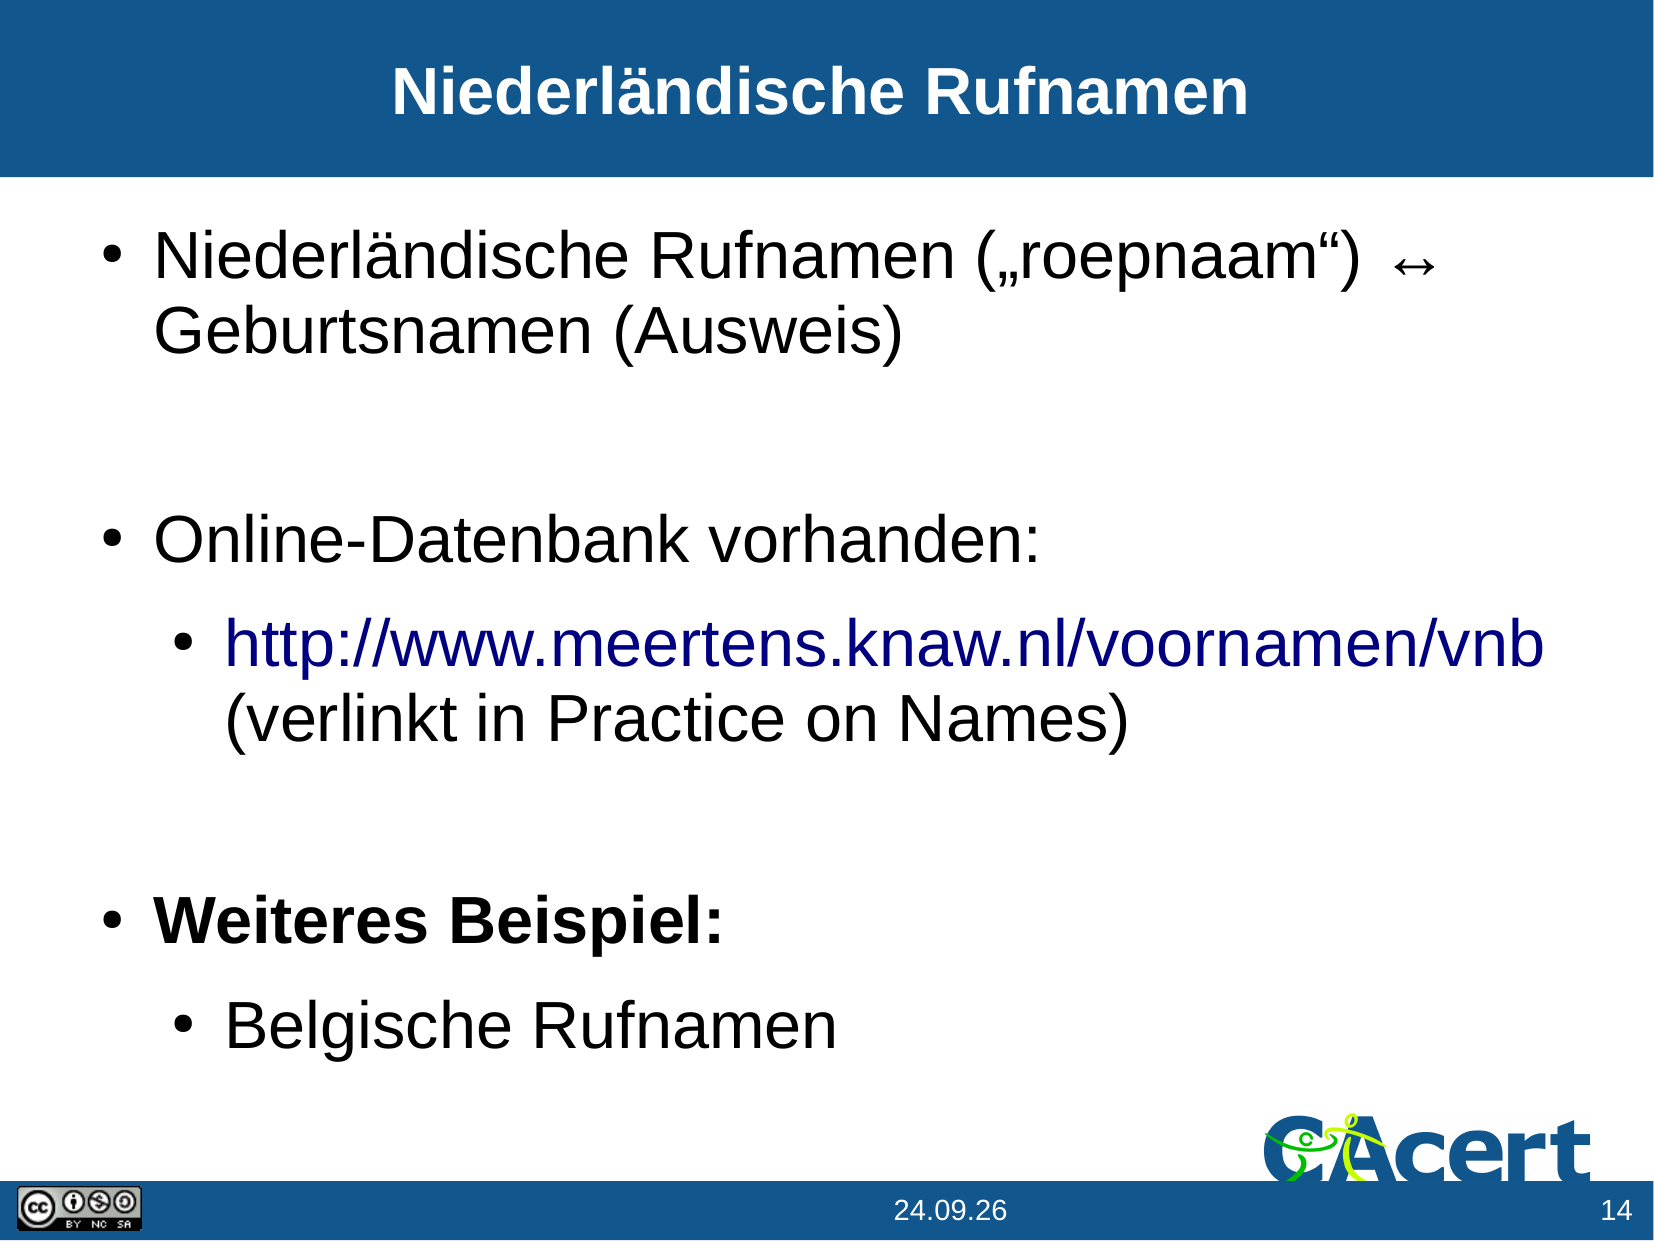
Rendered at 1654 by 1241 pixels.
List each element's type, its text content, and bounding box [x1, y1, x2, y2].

picture [1263, 1112, 1591, 1181]
picture [17, 1186, 142, 1231]
title Niederländische Rufnamen [76, 17, 1565, 166]
list Niederländische Rufnamen („roepnaam“) ↔ Geburtsnamen (Ausweis) Online-Datenbank vorhanden: http://www.meertens.knaw.nl/voornamen/vnb (verlinkt in Practice on Names) Weiteres Beispiel: Belgische Rufnamen [82, 218, 1571, 1091]
